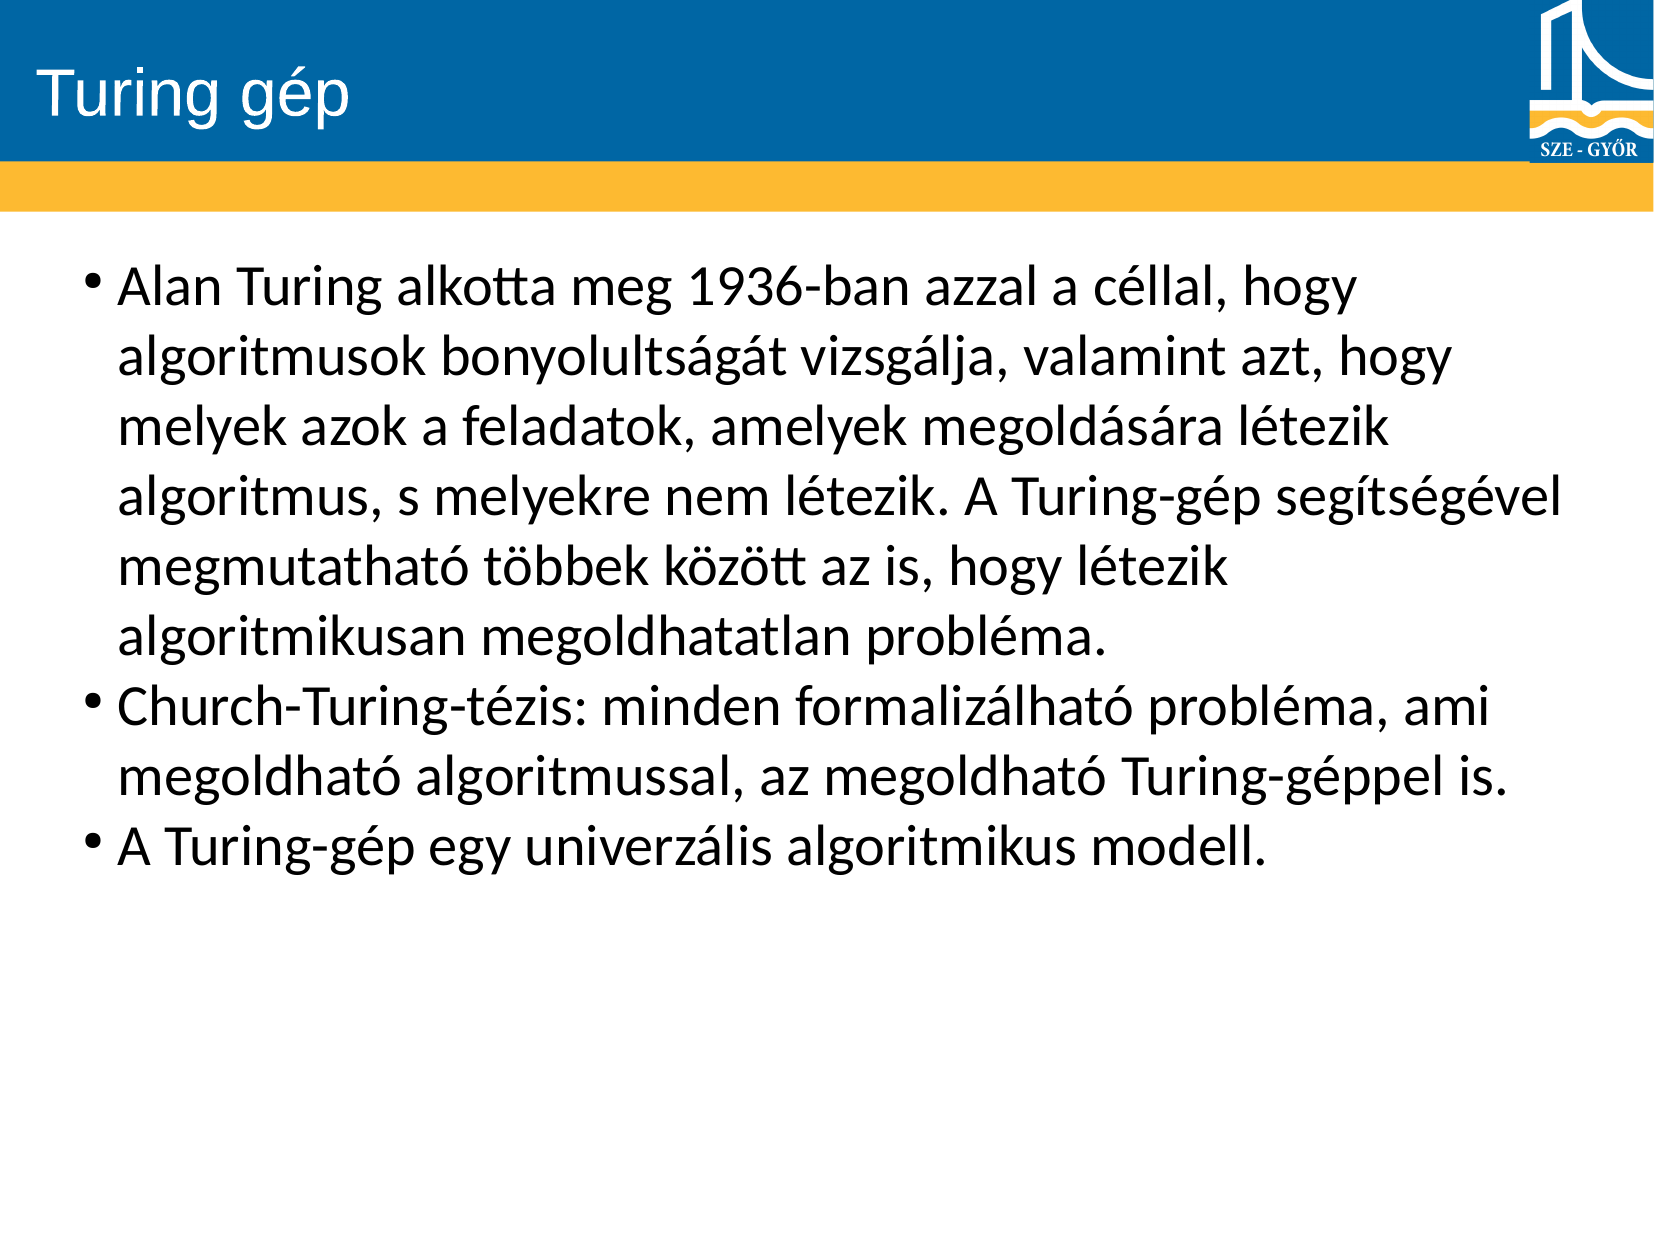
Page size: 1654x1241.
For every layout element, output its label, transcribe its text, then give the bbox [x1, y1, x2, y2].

text_box Alan Turing alkotta meg 1936-ban azzal a céllal, hogy algoritmusok bonyolultságát vizsgálja, valamint azt, hogy melyek azok a feladatok, amelyek megoldására létezik algoritmus, s melyekre nem létezik. A Turing-gép segítségével megmutatható többek között az is, hogy létezik algoritmikusan megoldhatatlan probléma. Church-Turing-tézis: minden formalizálható probléma, ami megoldható algoritmussal, az megoldható Turing-géppel is. A Turing-gép egy univerzális algoritmikus modell. [82, 247, 1571, 1198]
picture [1529, 0, 1654, 163]
text_box Turing gép [34, 48, 1524, 144]
